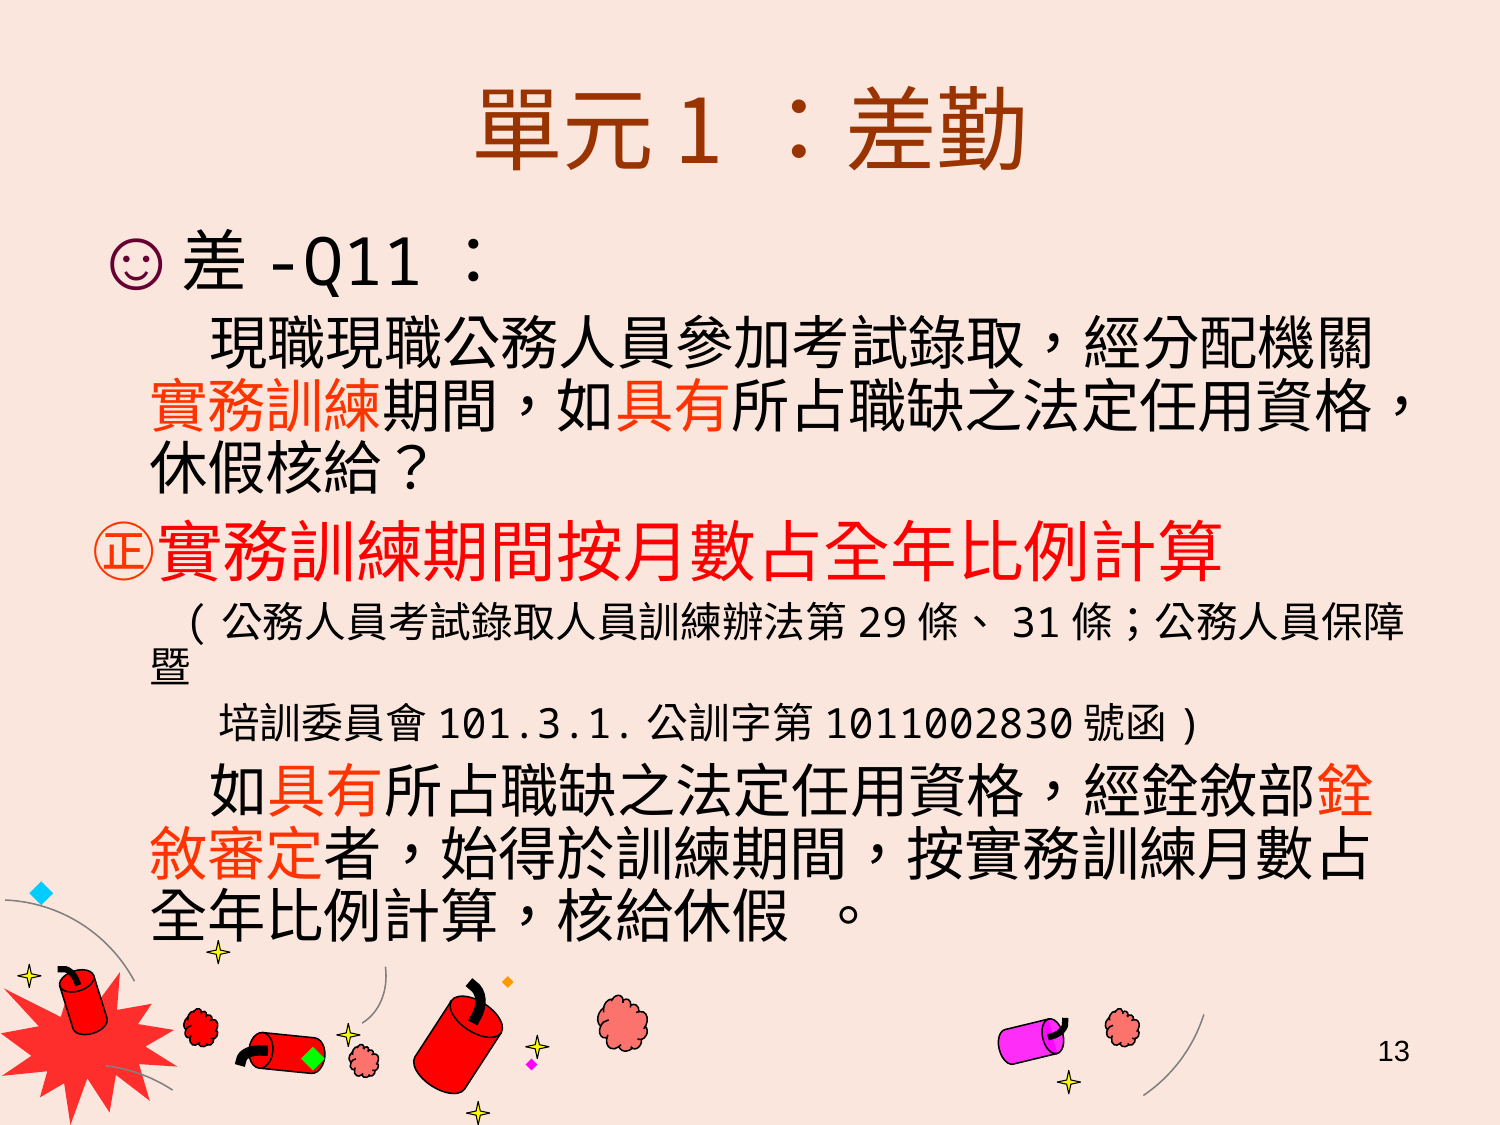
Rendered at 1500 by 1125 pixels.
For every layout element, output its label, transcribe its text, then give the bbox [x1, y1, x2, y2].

text_box <number> [1074, 1024, 1426, 1103]
title 單元1：差勤 [75, 45, 1426, 209]
list 差-Q11： 現職現職公務人員參加考試錄取，經分配機關實務訓練期間，如具有所占職缺之法定任用資格，休假核給？ 實務訓練期間按月數占全年比例計算 (公務人員考試錄取人員訓練辦法第29條、31條；公務人員保障暨 培訓委員會101.3.1.公訓字第1011002830號函) 如具有所占職缺之法定任用資格，經銓敘部銓敘審定者，始得於訓練期間，按實務訓練月數占全年比例計算，核給休假 。 [75, 220, 1426, 977]
